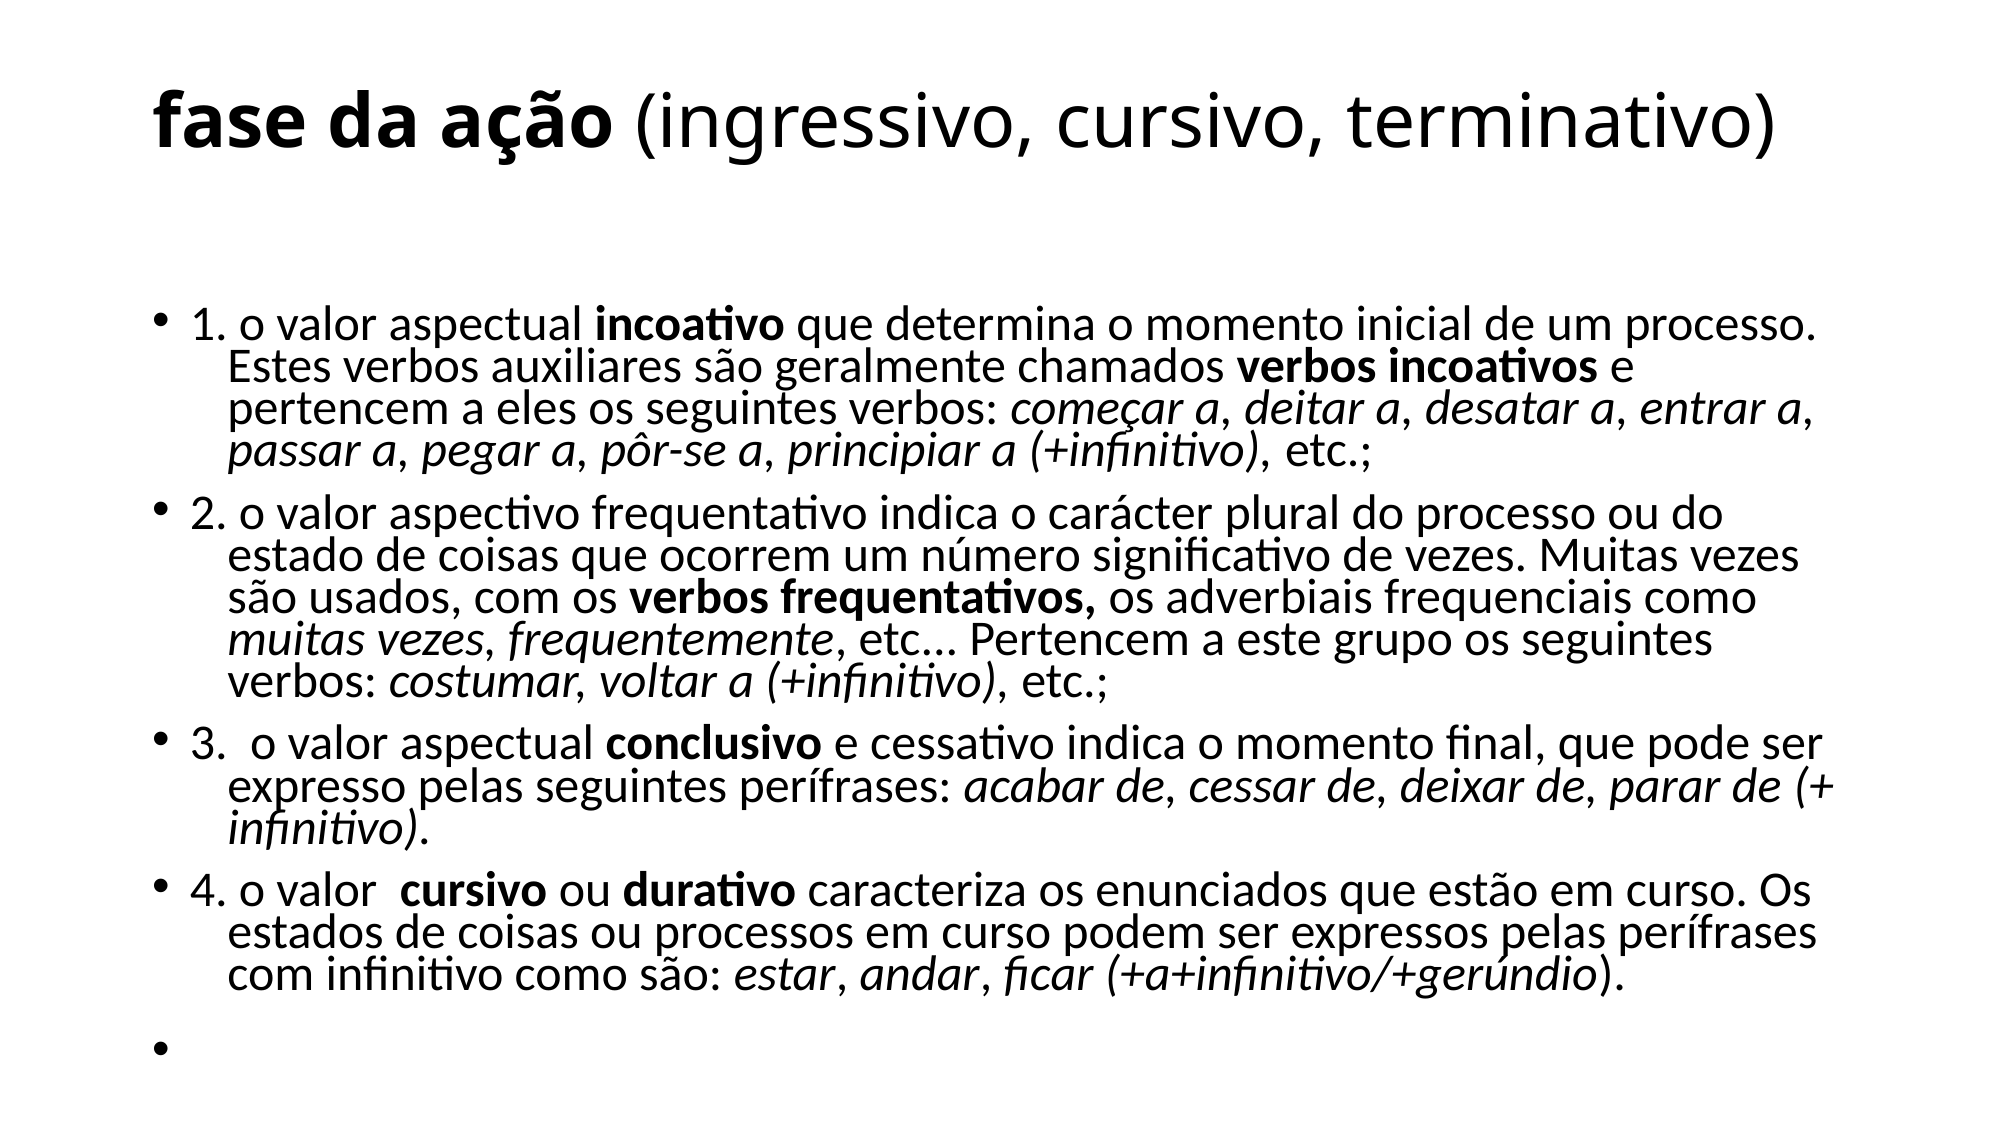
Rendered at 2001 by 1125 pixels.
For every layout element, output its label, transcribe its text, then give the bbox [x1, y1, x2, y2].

list 1. o valor aspectual incoativo que determina o momento inicial de um processo. Estes verbos auxiliares são geralmente chamados verbos incoativos e pertencem a eles os seguintes verbos: começar a, deitar a, desatar a, entrar a, passar a, pegar a, pôr-se a, principiar a (+infinitivo), etc.; 2. o valor aspectivo frequentativo indica o carácter plural do processo ou do estado de coisas que ocorrem um número significativo de vezes. Muitas vezes são usados, com os verbos frequentativos, os adverbiais frequenciais como muitas vezes, frequentemente, etc... Pertencem a este grupo os seguintes verbos: costumar, voltar a (+infinitivo), etc.; 3. o valor aspectual conclusivo e cessativo indica o momento final, que pode ser expresso pelas seguintes perífrases: acabar de, cessar de, deixar de, parar de (+ infinitivo). 4. o valor cursivo ou durativo caracteriza os enunciados que estão em curso. Os estados de coisas ou processos em curso podem ser expressos pelas perífrases com infinitivo como são: estar, andar, ficar (+a+infinitivo/+gerúndio). [137, 299, 1863, 1014]
title fase da ação (ingressivo, cursivo, terminativo) [137, 59, 1863, 278]
